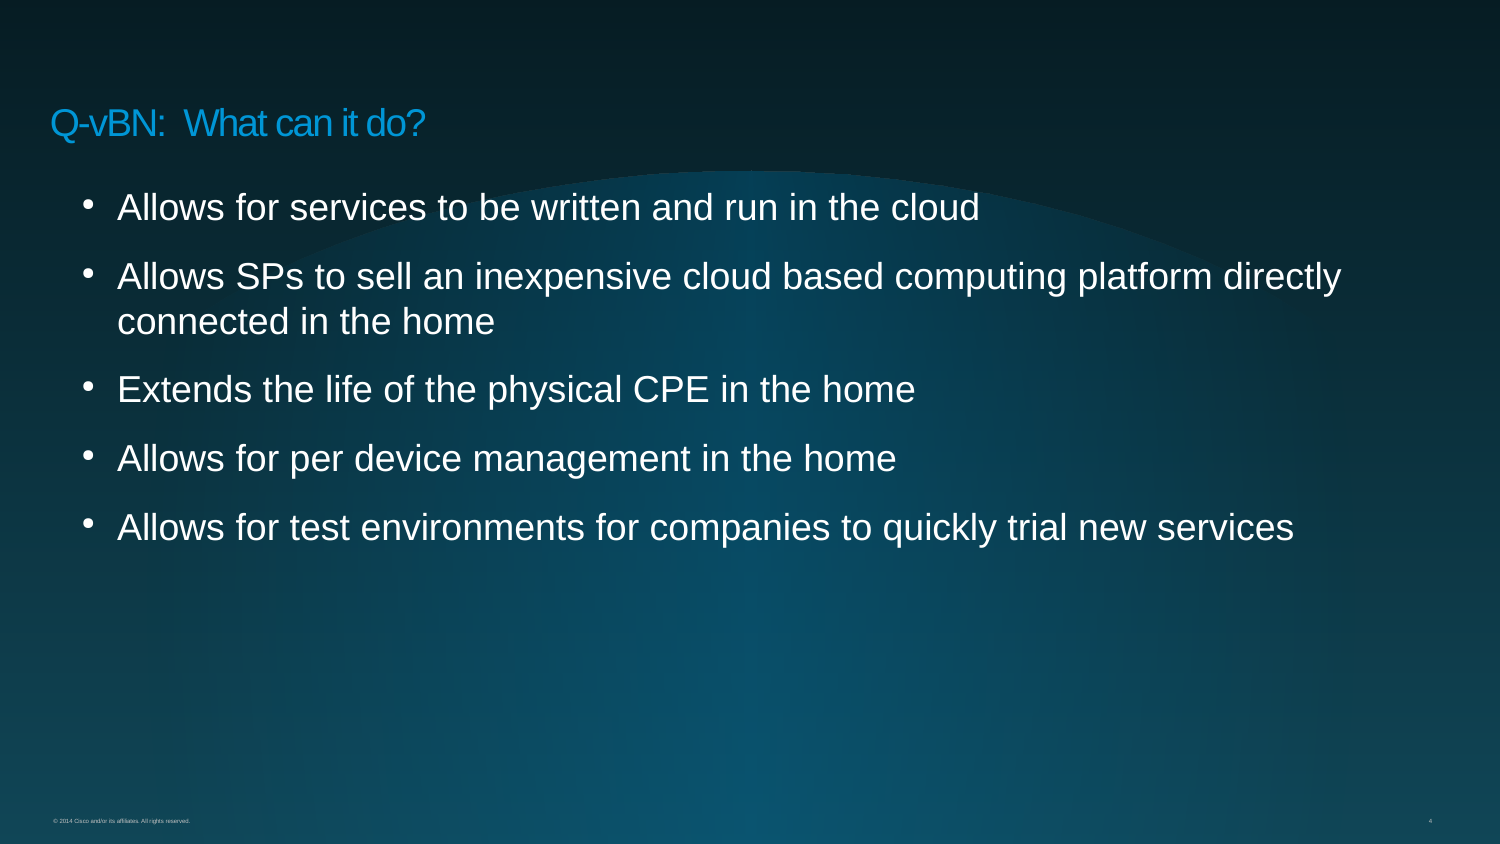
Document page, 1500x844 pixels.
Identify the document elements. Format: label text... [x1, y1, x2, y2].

title Q-vBN: What can it do? [37, 53, 1447, 157]
text_box Allows for services to be written and run in the cloud Allows SPs to sell an inexpensive cloud based computing platform directly connected in the home Extends the life of the physical CPE in the home Allows for per device management in the home Allows for test environments for companies to quickly trial new services [68, 176, 1389, 750]
